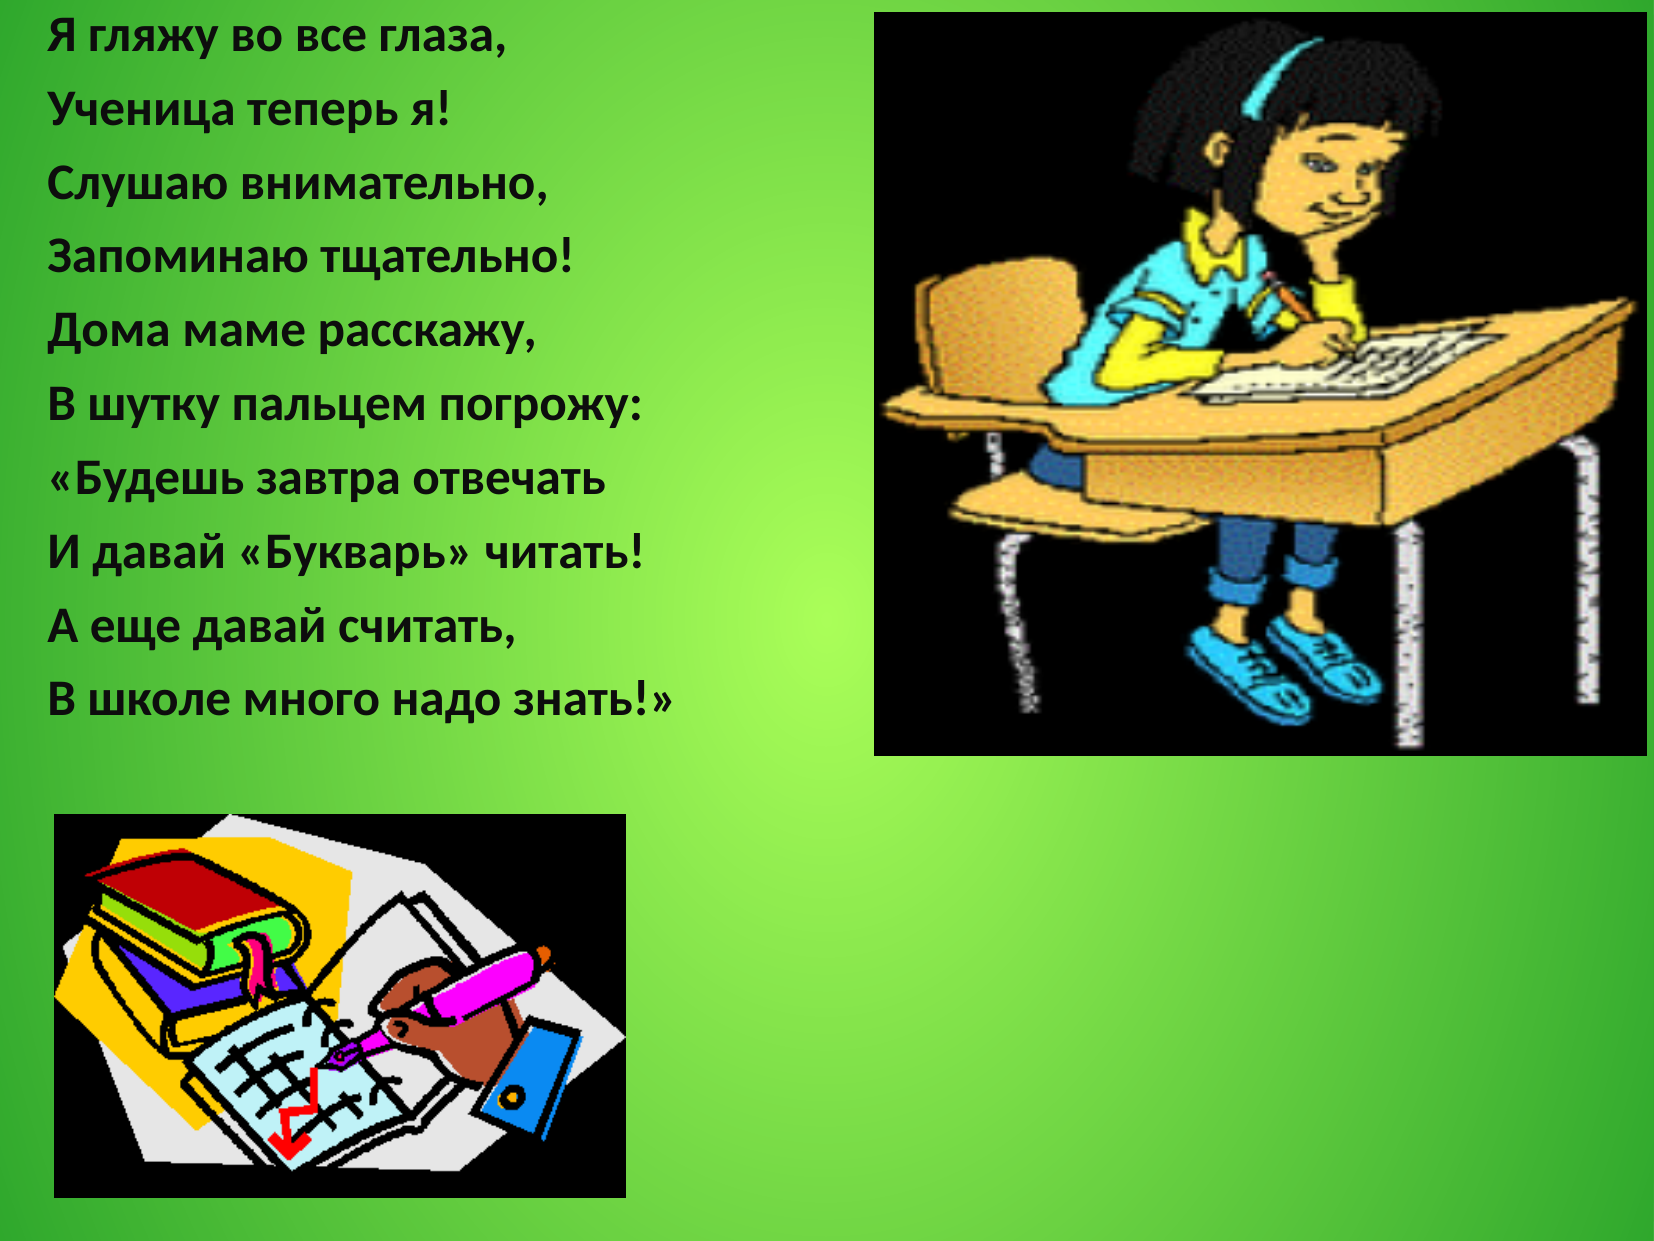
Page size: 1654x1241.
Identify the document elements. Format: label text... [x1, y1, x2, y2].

picture [54, 814, 626, 1198]
list Я гляжу во все глаза, Ученица теперь я! Слушаю внимательно, Запоминаю тщательно! Дома маме расскажу, В шутку пальцем погрожу: «Будешь завтра отвечать И давай «Букварь» читать! А еще давай считать, В школе много надо знать!» [47, 12, 874, 733]
picture [874, 12, 1647, 756]
